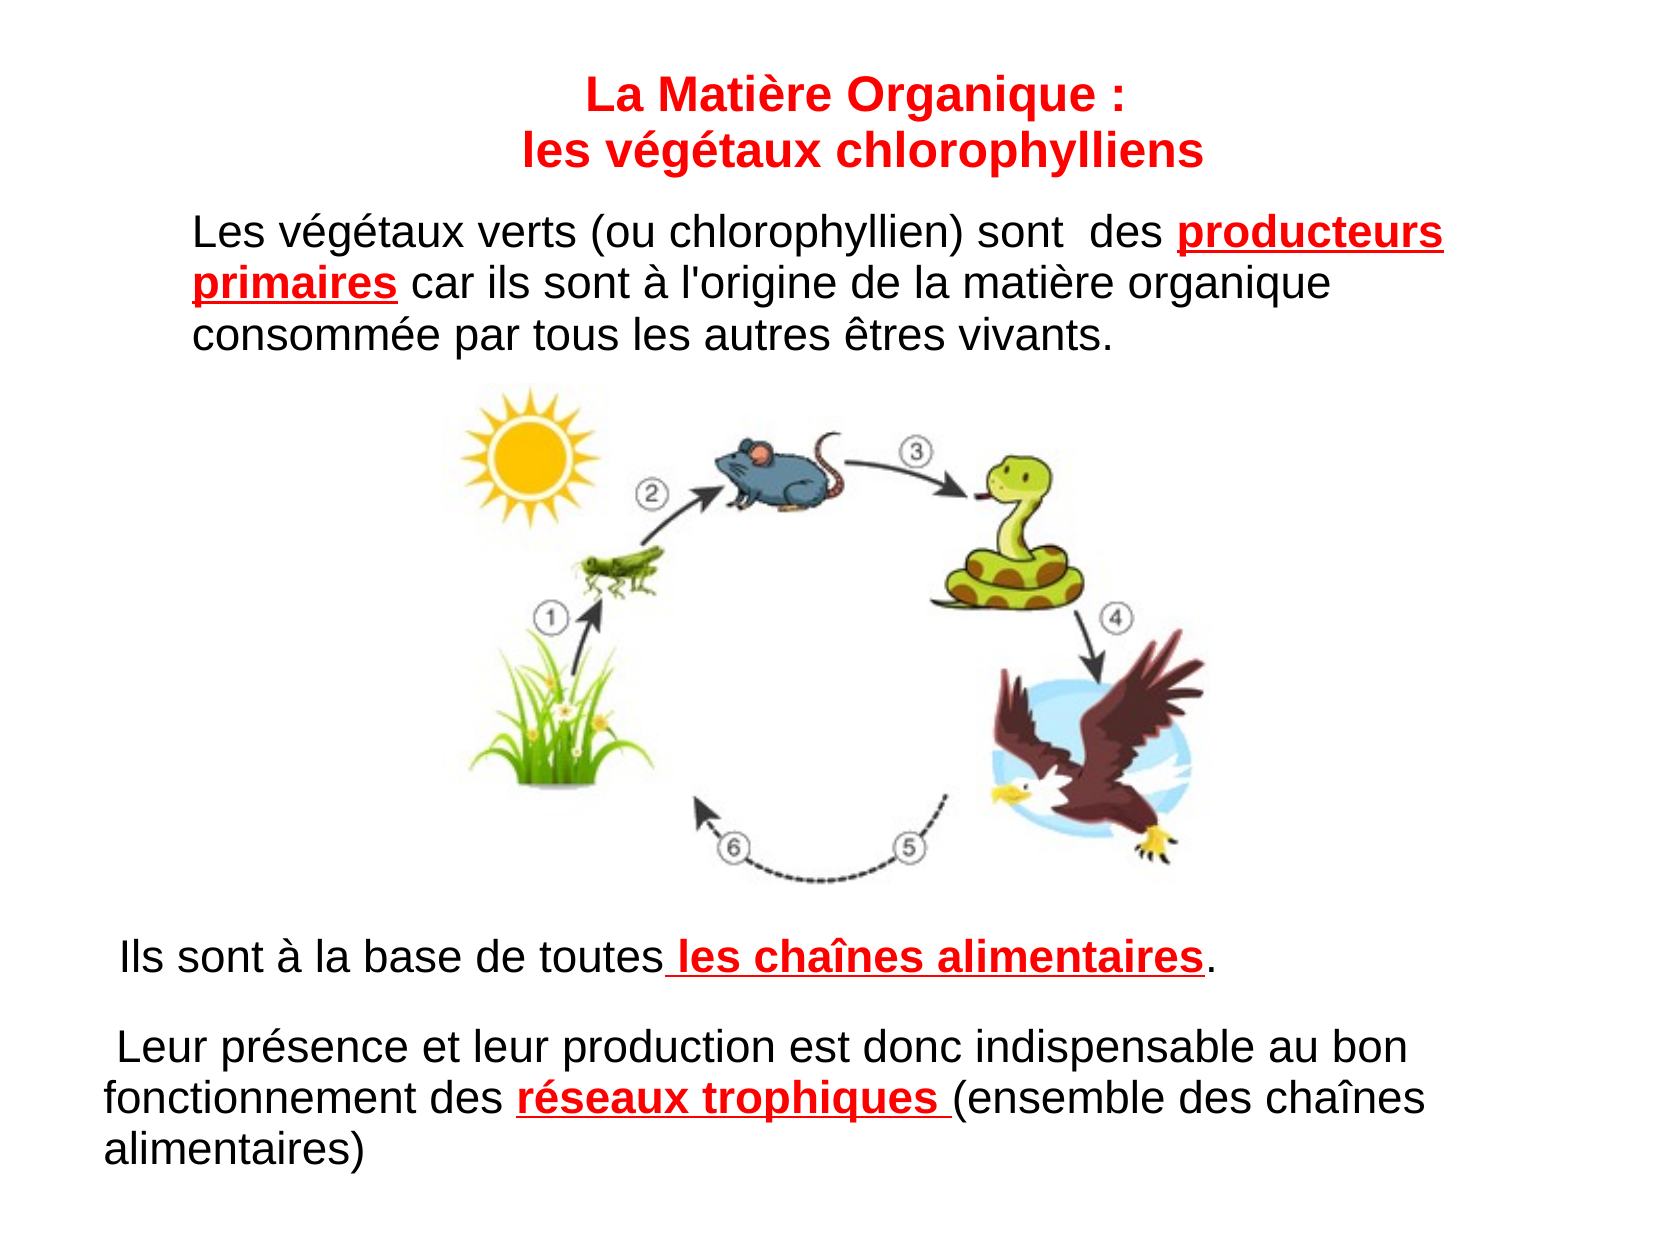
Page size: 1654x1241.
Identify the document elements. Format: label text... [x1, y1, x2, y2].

text_box La Matière Organique : les végétaux chlorophylliens [295, 59, 1418, 147]
text_box Les végétaux verts (ou chlorophyllien) sont des producteurs primaires car ils sont à l'origine de la matière organique consommée par tous les autres êtres vivants. [177, 147, 1482, 370]
picture [442, 383, 1229, 920]
text_box Leur présence et leur production est donc indispensable au bon fonctionnement des réseaux trophiques (ensemble des chaînes alimentaires) [88, 1013, 1549, 1183]
text_box Ils sont à la base de toutes les chaînes alimentaires. [40, 923, 1300, 1034]
